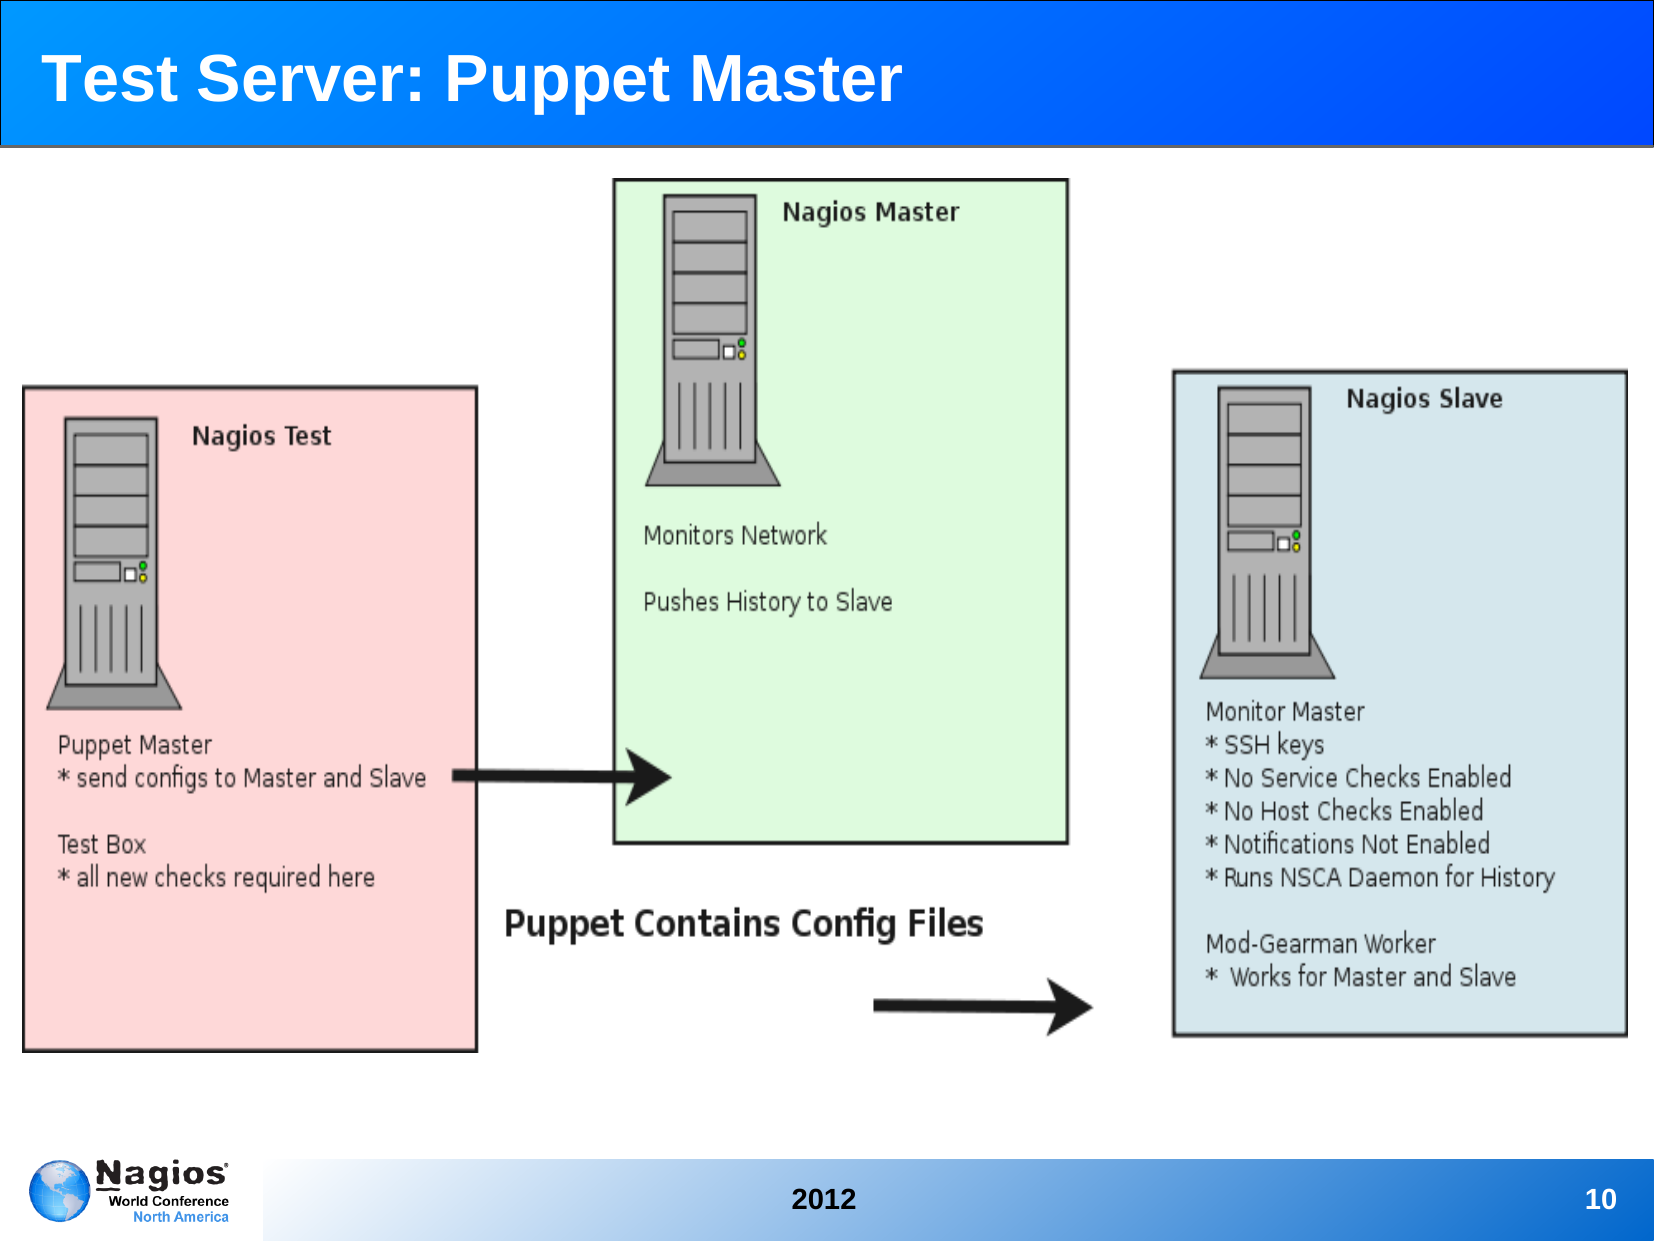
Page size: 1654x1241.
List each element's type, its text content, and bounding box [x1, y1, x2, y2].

picture [22, 178, 1628, 1053]
title Test Server: Puppet Master [41, 29, 1579, 127]
picture [29, 1159, 229, 1235]
